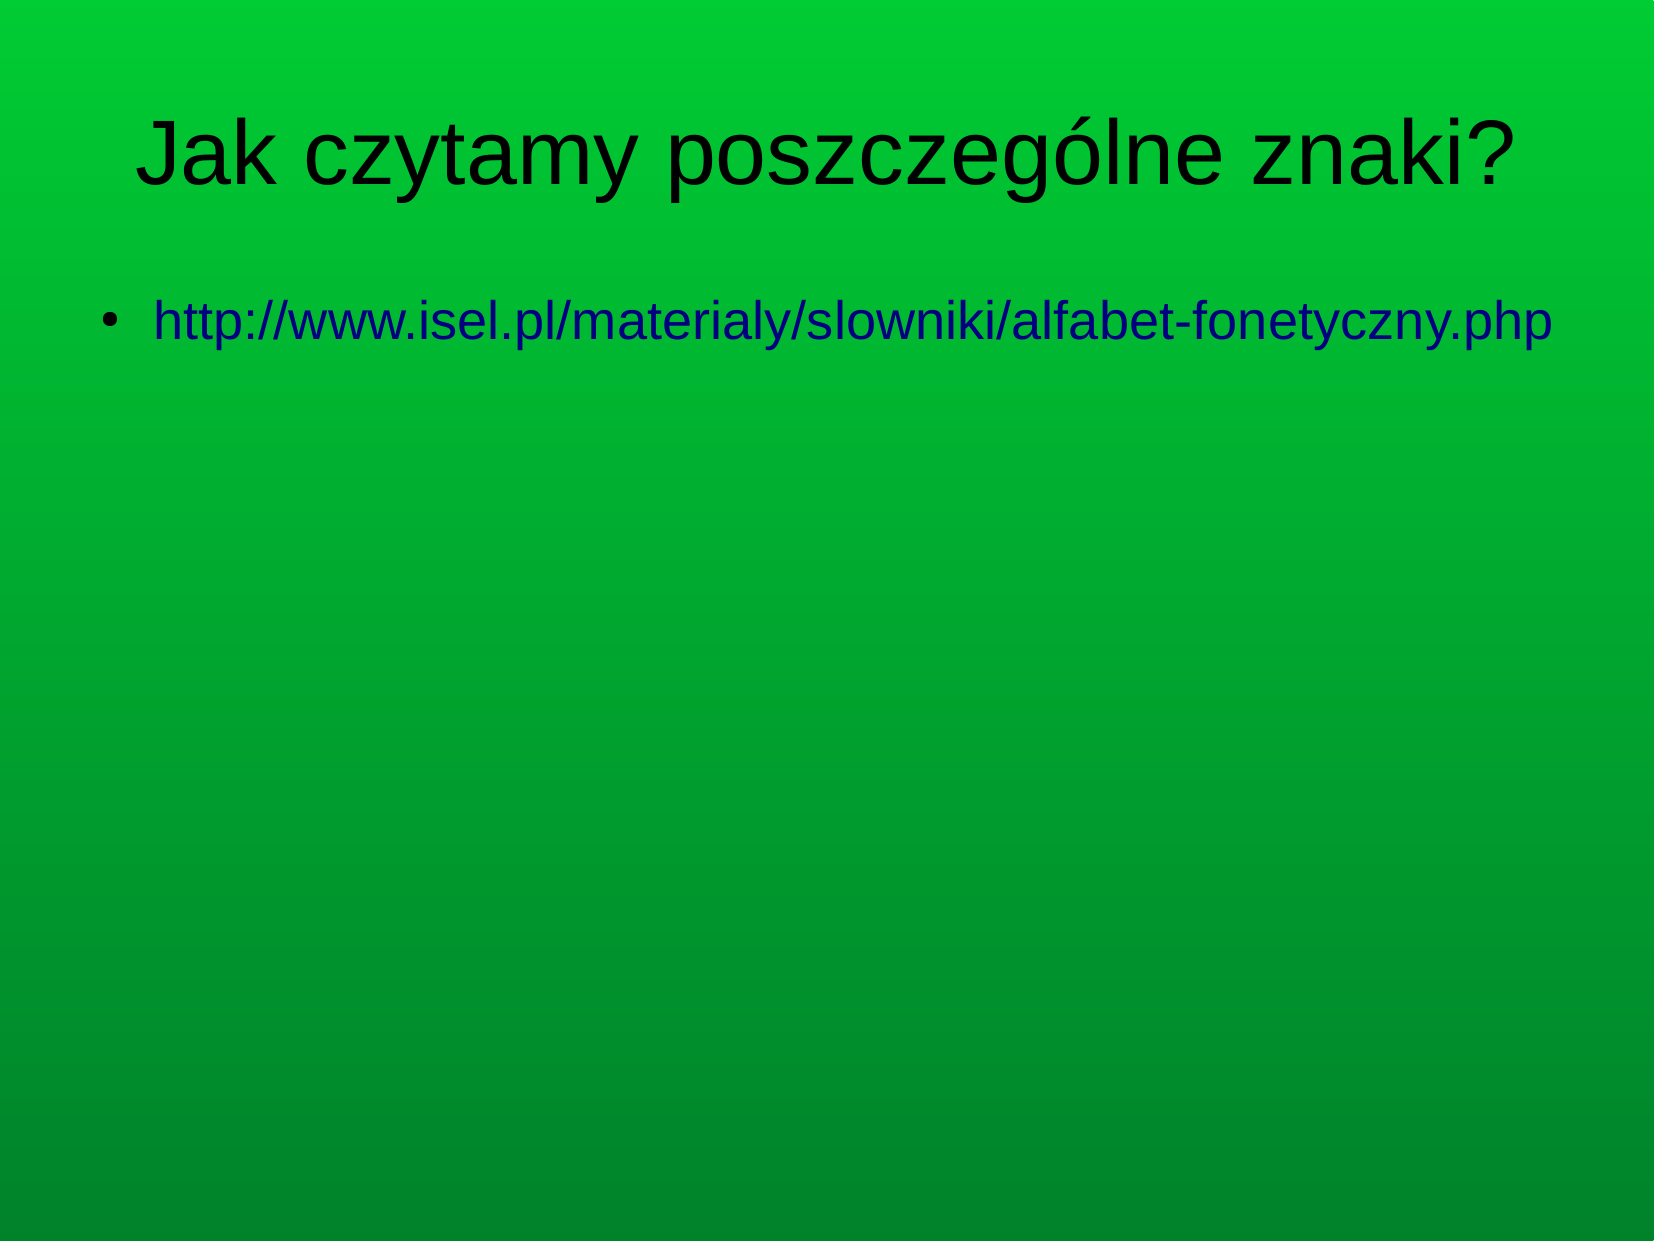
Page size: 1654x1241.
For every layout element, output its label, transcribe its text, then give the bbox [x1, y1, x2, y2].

list http://www.isel.pl/materialy/slowniki/alfabet-fonetyczny.php [82, 290, 1571, 1109]
title Jak czytamy poszczególne znaki? [82, 49, 1571, 257]
